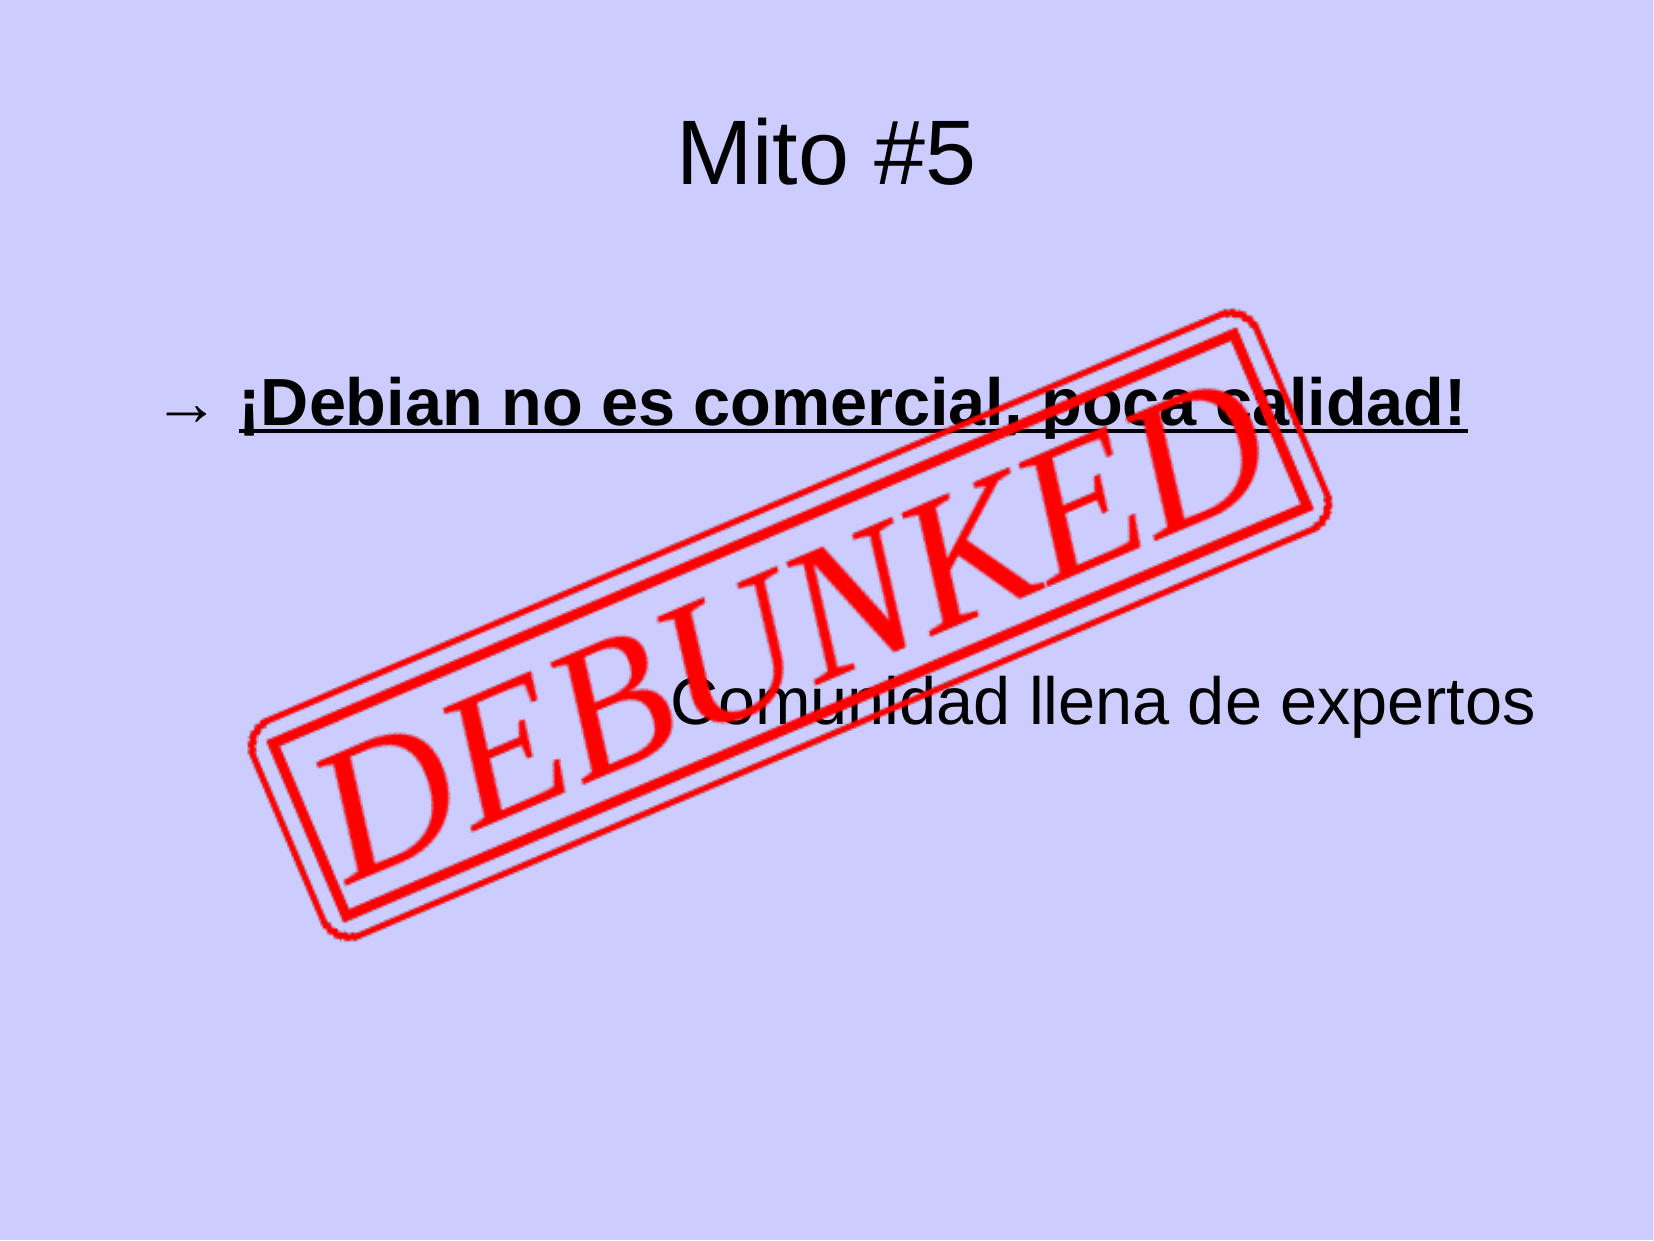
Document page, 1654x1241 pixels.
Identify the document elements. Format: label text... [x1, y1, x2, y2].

picture [213, 293, 1345, 952]
list → ¡Debian no es comercial, poca calidad! Comunidad llena de expertos [82, 290, 1571, 1010]
title Mito #5 [82, 49, 1571, 257]
